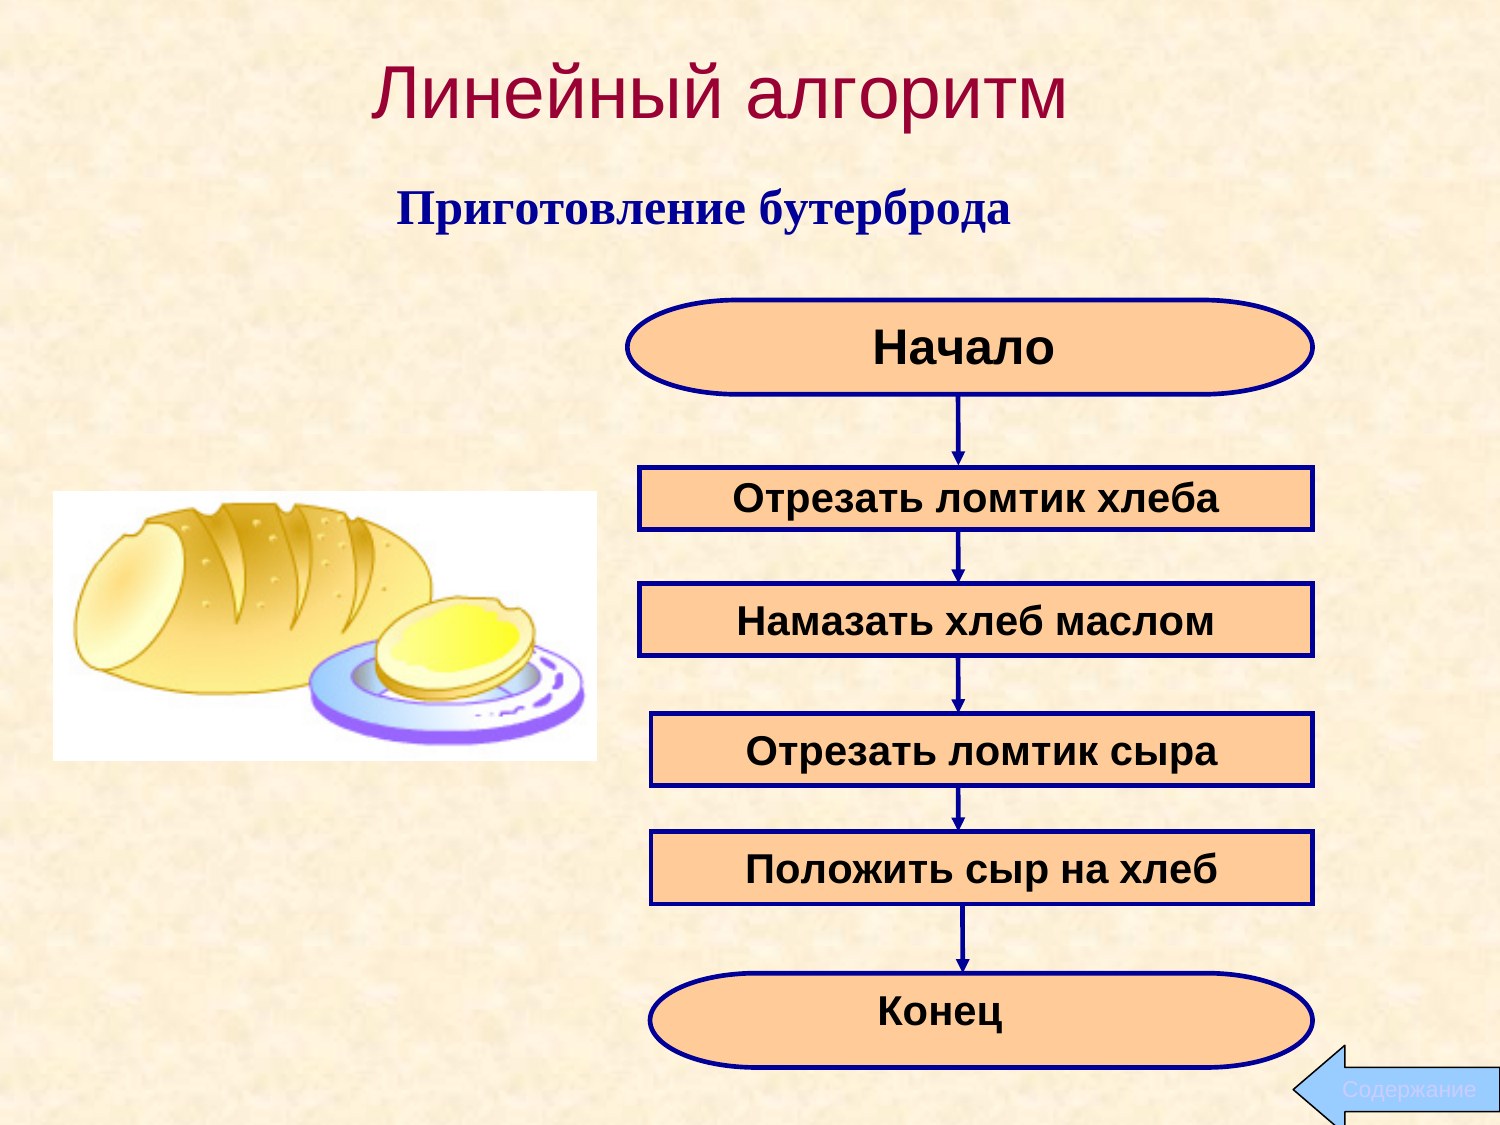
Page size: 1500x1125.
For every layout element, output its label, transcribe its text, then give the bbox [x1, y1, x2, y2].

text_box Отрезать ломтик сыра [650, 713, 1313, 786]
text_box Отрезать ломтик хлеба [639, 467, 1313, 530]
picture [1345, 1112, 1500, 1125]
text_box Намазать хлеб маслом [639, 583, 1313, 656]
text_box Содержание [1293, 1045, 1500, 1125]
text_box Конец [862, 979, 1064, 1042]
text_box [627, 299, 1313, 395]
text_box Линейный алгоритм [171, 42, 1270, 143]
text_box Начало [733, 311, 1195, 383]
text_box Приготовление бутерброда [253, 172, 1154, 244]
text_box Положить сыр на хлеб [650, 831, 1313, 904]
picture [0, 0, 1500, 1125]
text_box [650, 973, 1313, 1068]
